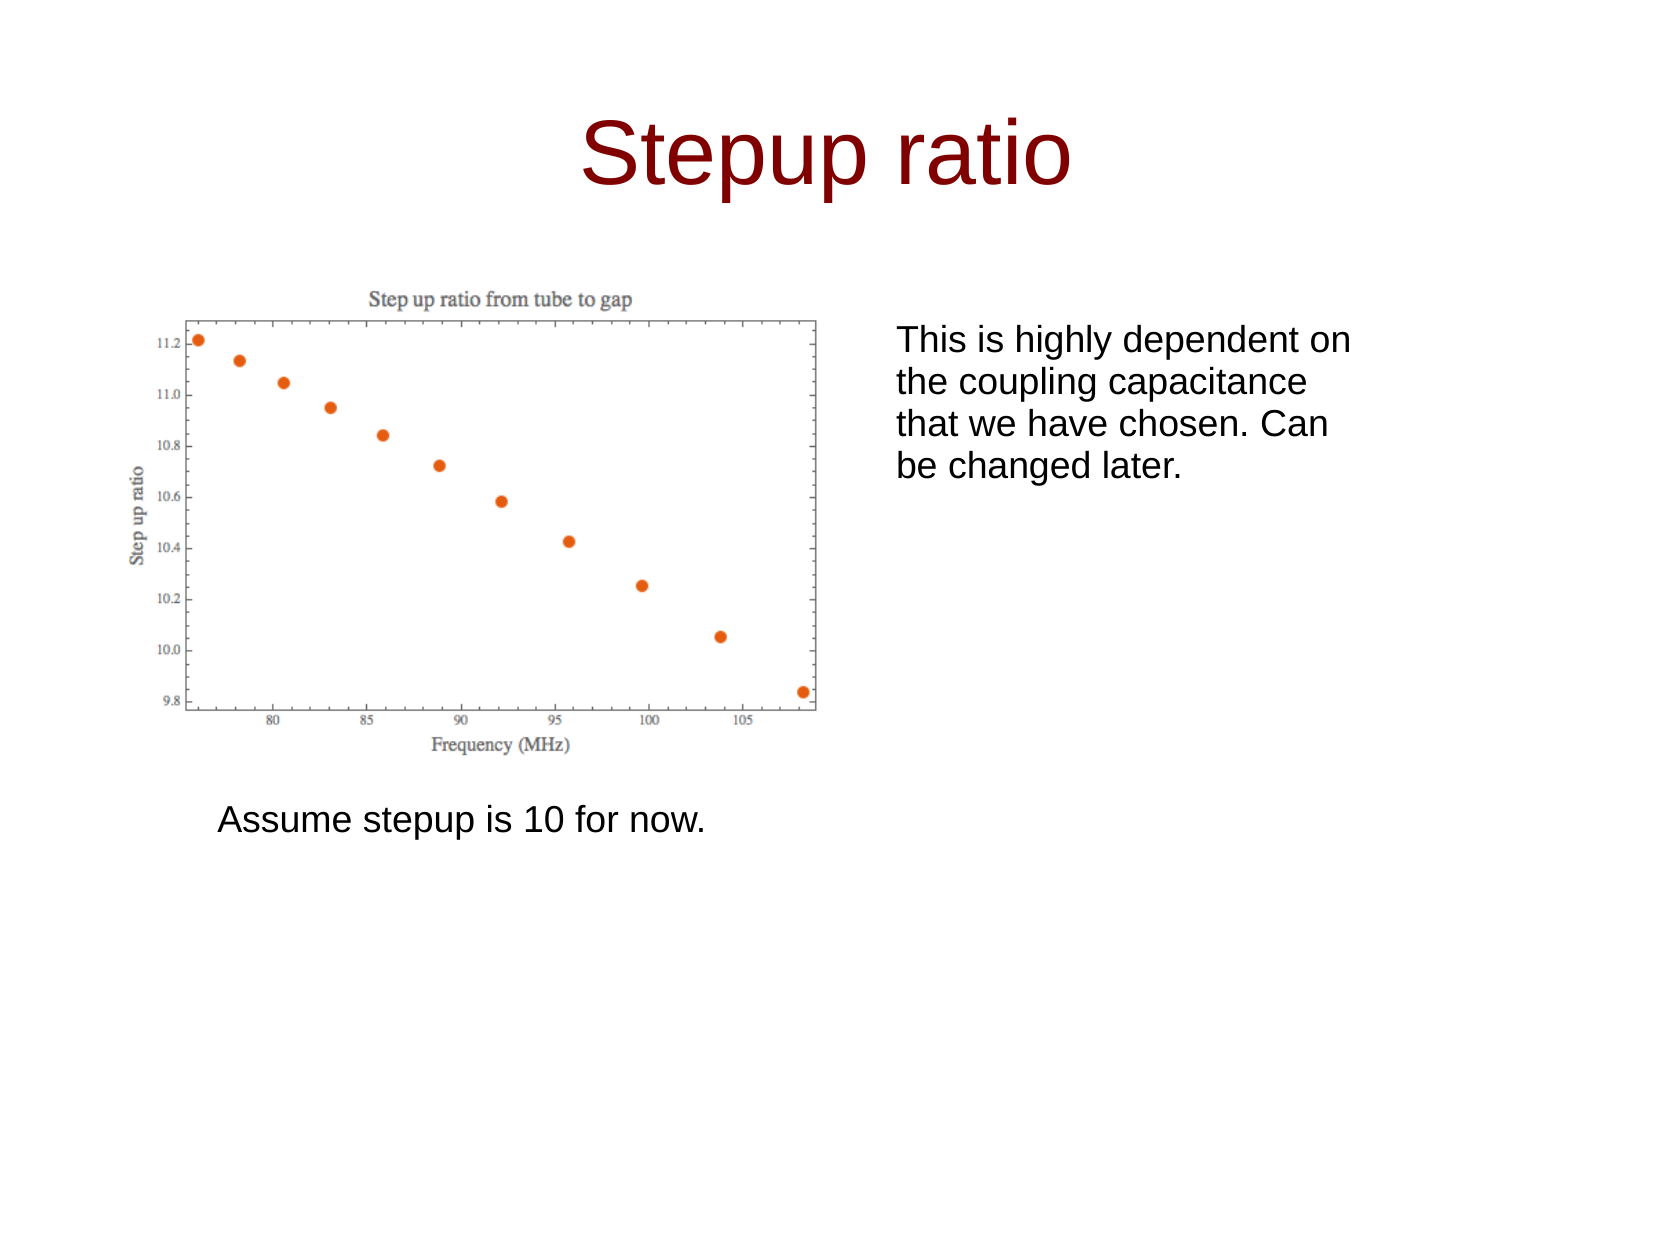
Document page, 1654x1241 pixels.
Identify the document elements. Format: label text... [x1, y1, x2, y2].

text_box This is highly dependent on the coupling capacitance that we have chosen. Can be changed later. [881, 311, 1396, 493]
text_box Assume stepup is 10 for now. [202, 791, 1384, 848]
title Stepup ratio [82, 49, 1571, 257]
picture [129, 290, 818, 758]
